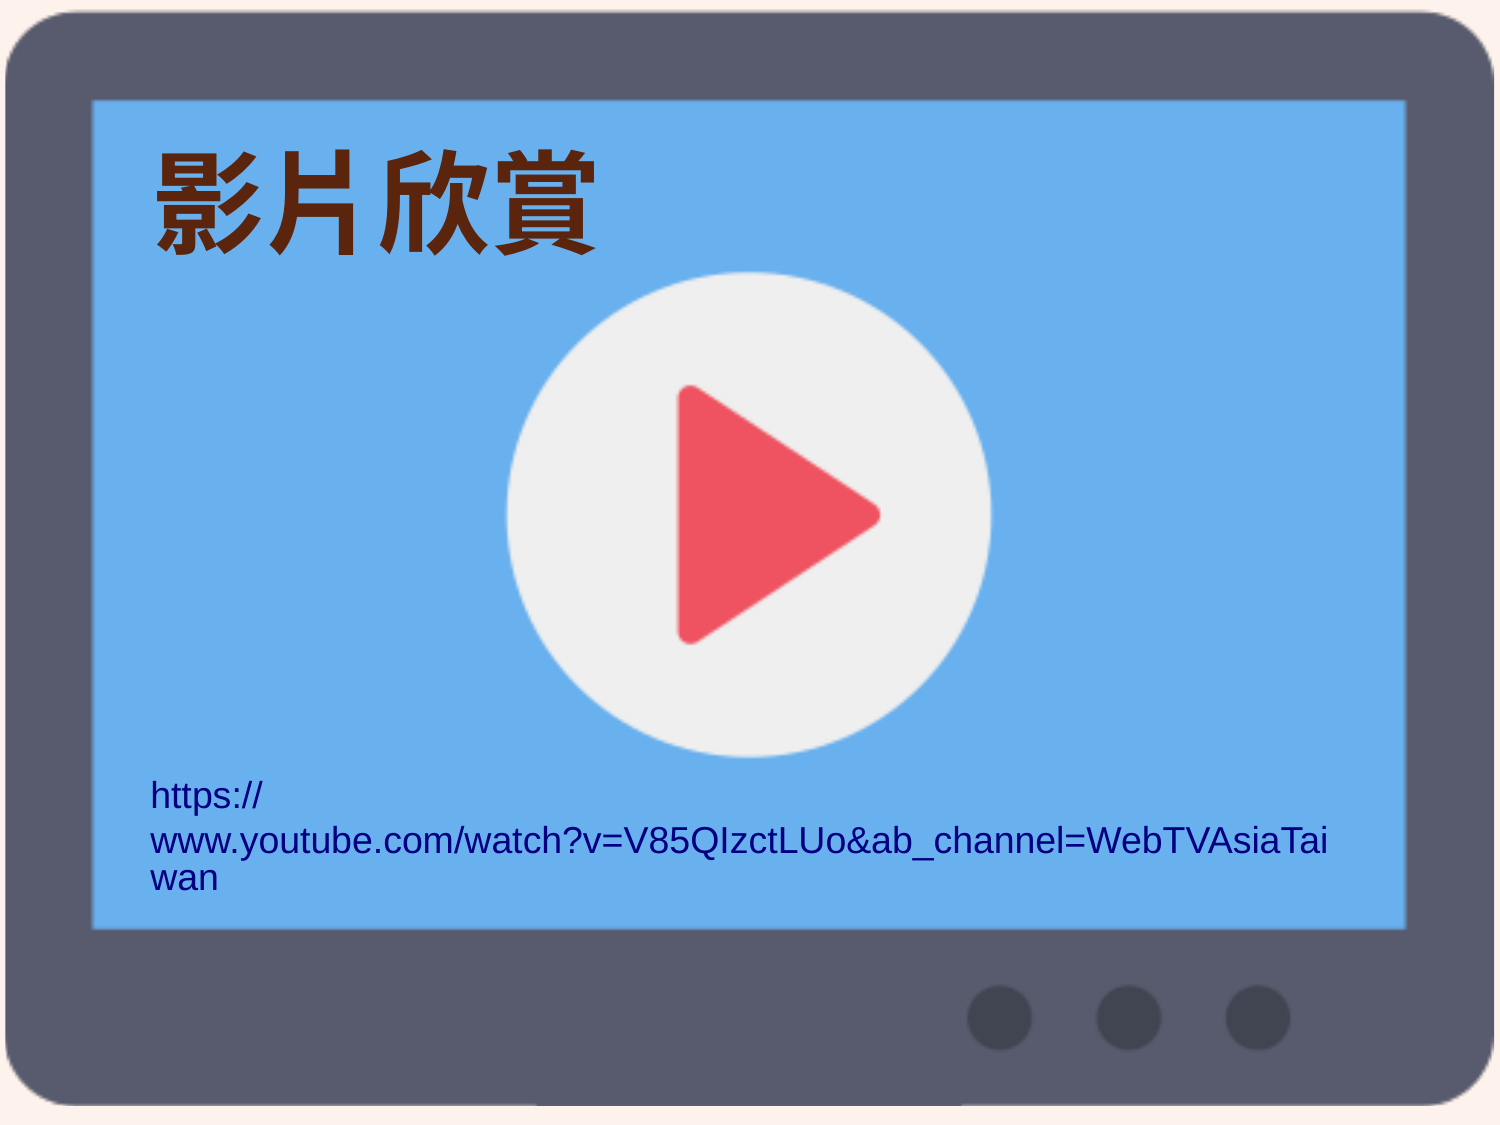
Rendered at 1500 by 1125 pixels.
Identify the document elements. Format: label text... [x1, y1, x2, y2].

text_box 影片欣賞 [137, 125, 617, 276]
text_box https://www.youtube.com/watch?v=V85QIzctLUo&ab_channel=WebTVAsiaTaiwan [135, 763, 1365, 869]
picture [5, 0, 1495, 1106]
